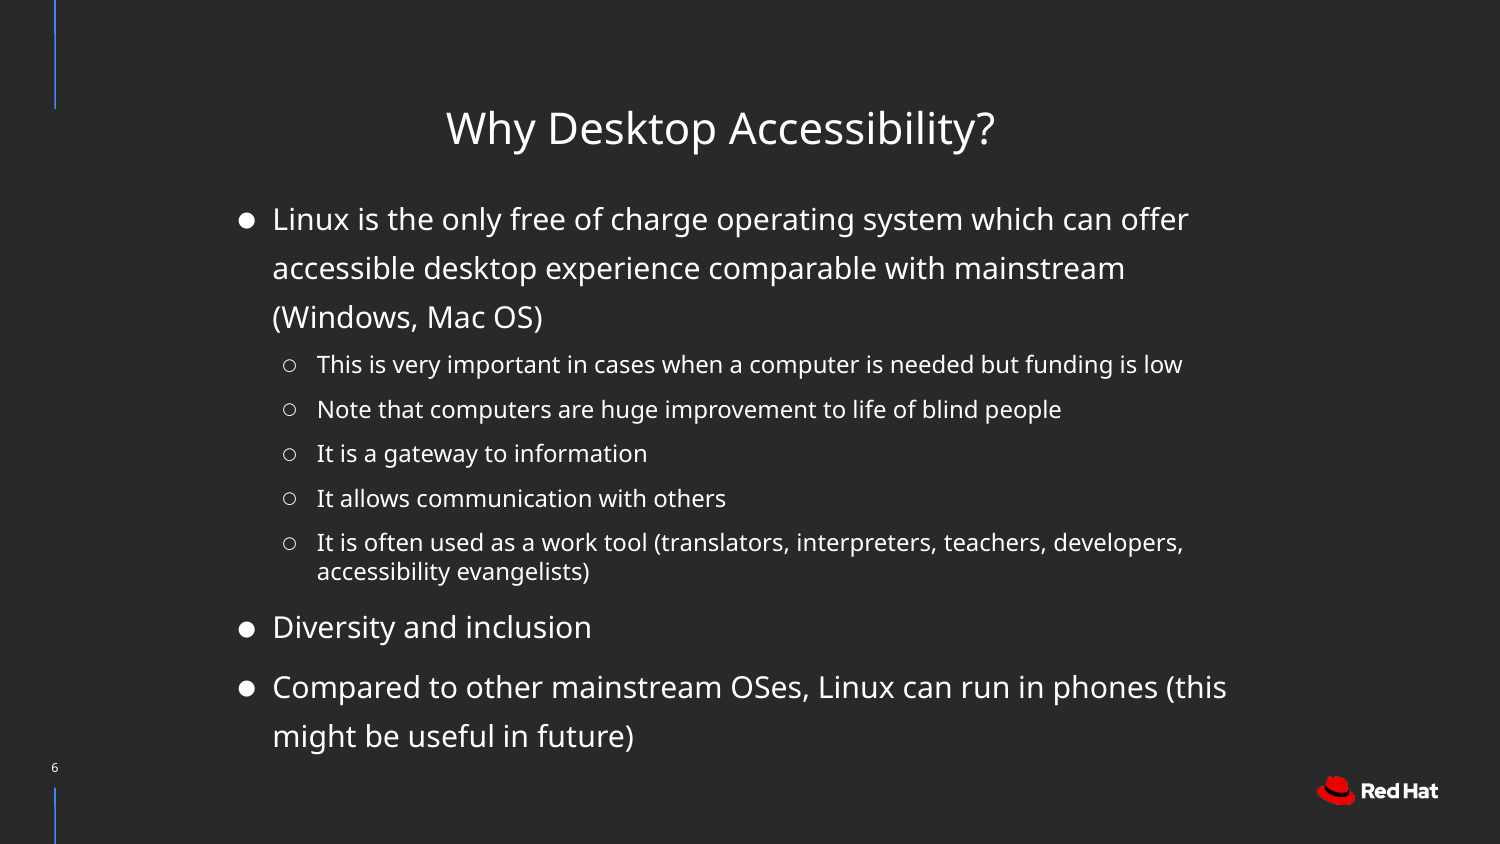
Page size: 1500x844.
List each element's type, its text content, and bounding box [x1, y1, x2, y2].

list Linux is the only free of charge operating system which can offer accessible desktop experience comparable with mainstream (Windows, Mac OS) This is very important in cases when a computer is needed but funding is low Note that computers are huge improvement to life of blind people It is a gateway to information It allows communication with others It is often used as a work tool (translators, interpreters, teachers, developers, accessibility evangelists) Diversity and inclusion Compared to other mainstream OSes, Linux can run in phones (this might be useful in future) [222, 187, 1247, 759]
title Why Desktop Accessibility? [79, 69, 1362, 138]
slide_number <číslo> [10, 759, 101, 777]
picture [1317, 776, 1438, 805]
